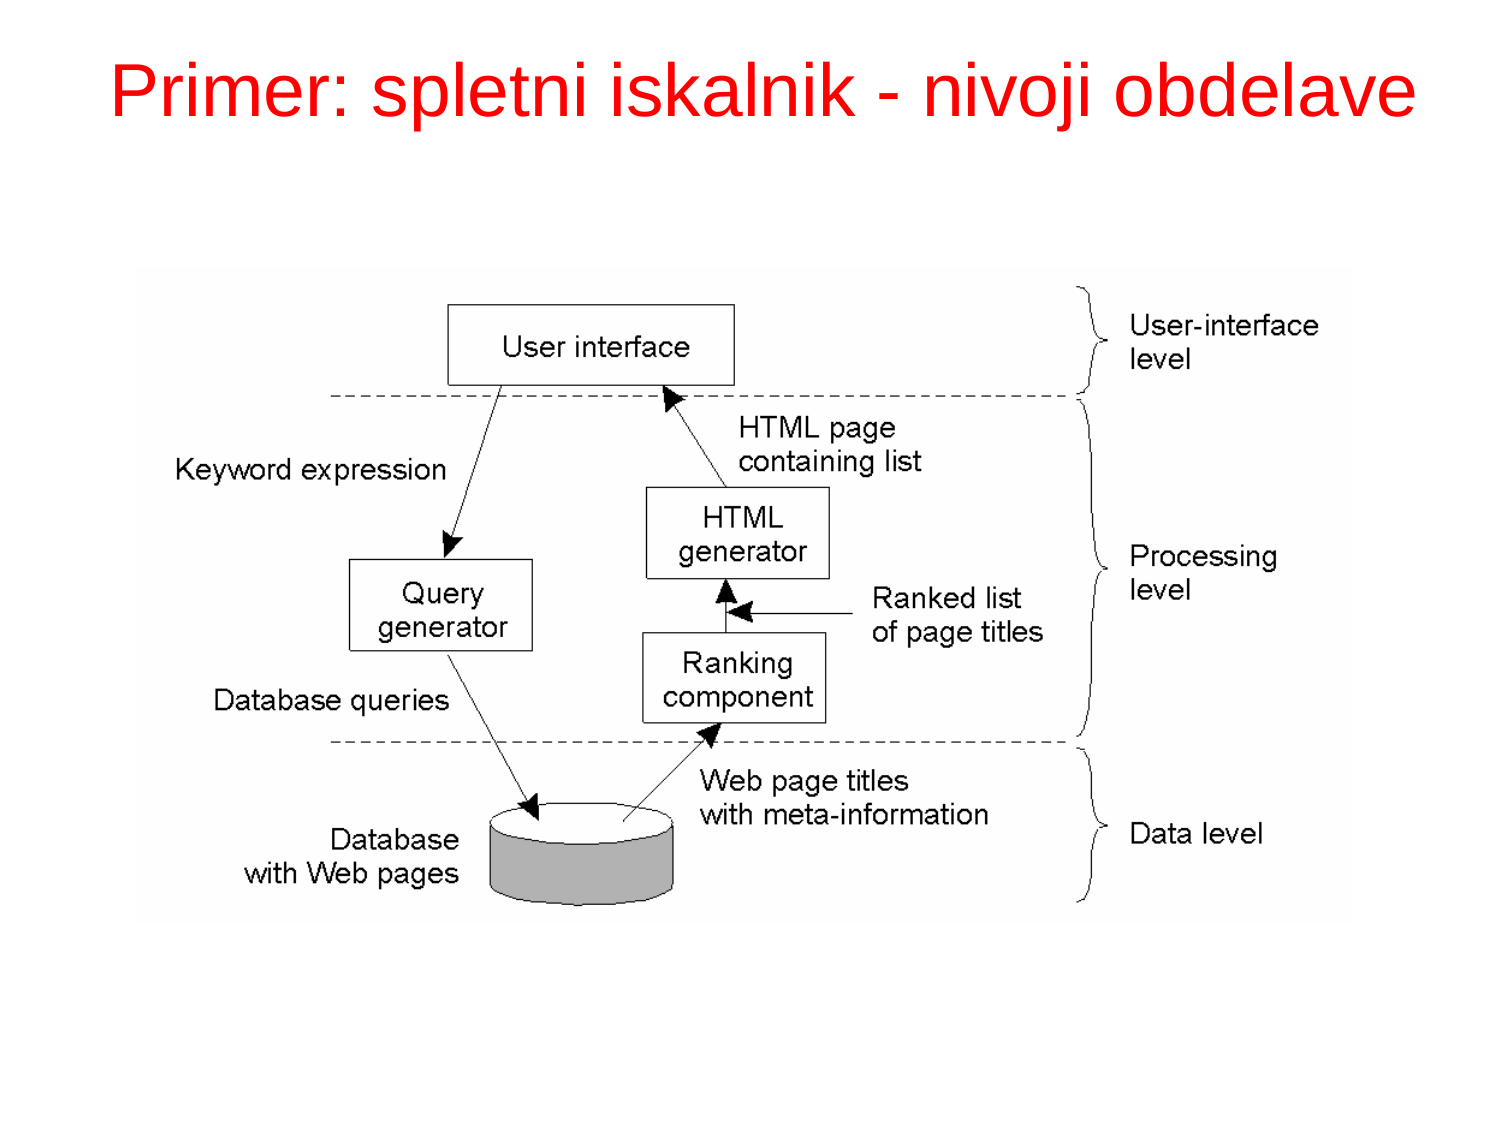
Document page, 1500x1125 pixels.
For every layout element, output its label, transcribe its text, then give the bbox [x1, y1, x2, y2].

picture [135, 267, 1353, 923]
title Primer: spletni iskalnik - nivoji obdelave [29, 23, 1500, 149]
